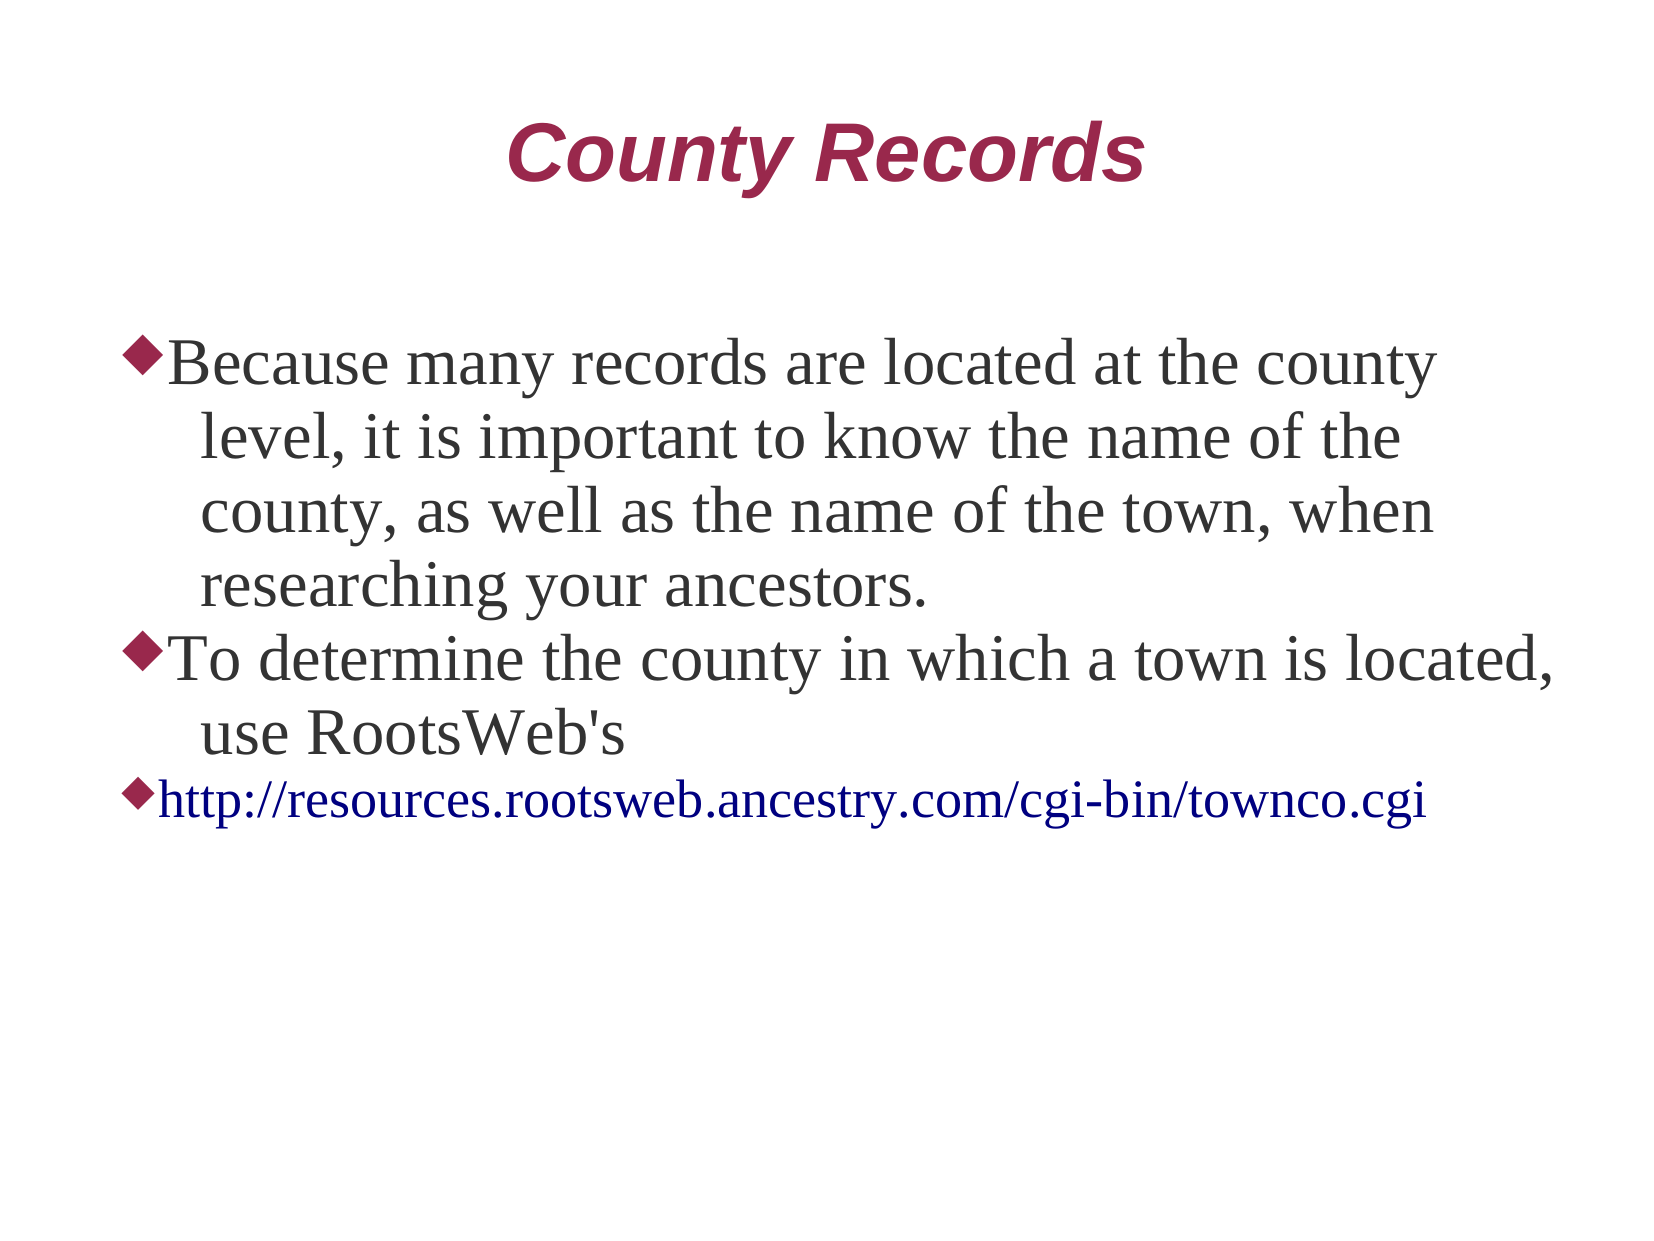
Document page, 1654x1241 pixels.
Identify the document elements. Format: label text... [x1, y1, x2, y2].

list Because many records are located at the county level, it is important to know the name of the county, as well as the name of the town, when researching your ancestors. To determine the county in which a town is located, use RootsWeb's http://resources.rootsweb.ancestry.com/cgi-bin/townco.cgi [118, 324, 1571, 1027]
title County Records [82, 56, 1571, 250]
